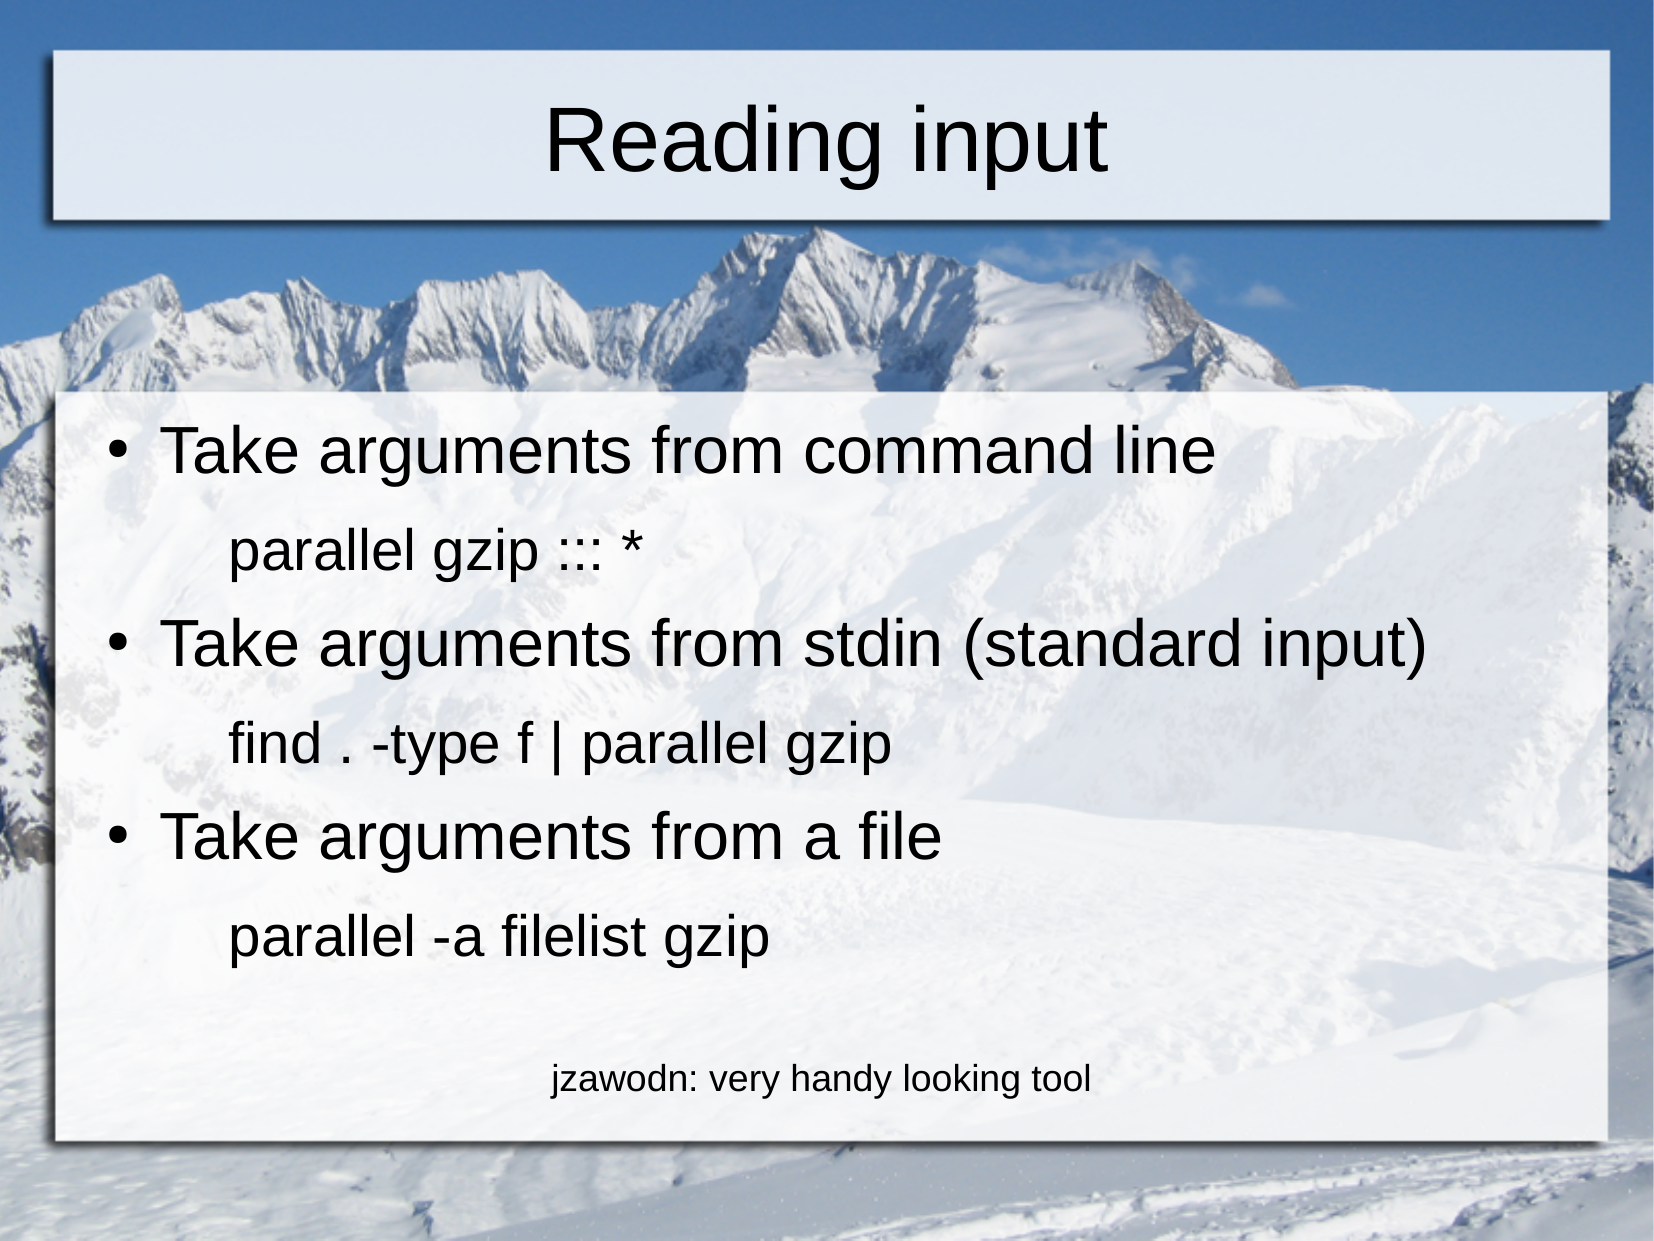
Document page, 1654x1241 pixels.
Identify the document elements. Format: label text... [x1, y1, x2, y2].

title Reading input [59, 68, 1595, 212]
list Take arguments from command line parallel gzip ::: * Take arguments from stdin (standard input) find . -type f | parallel gzip Take arguments from a file parallel -a filelist gzip [88, 413, 1571, 1218]
picture [0, 0, 1654, 1241]
text_box jzawodn: very handy looking tool [536, 1050, 1118, 1145]
